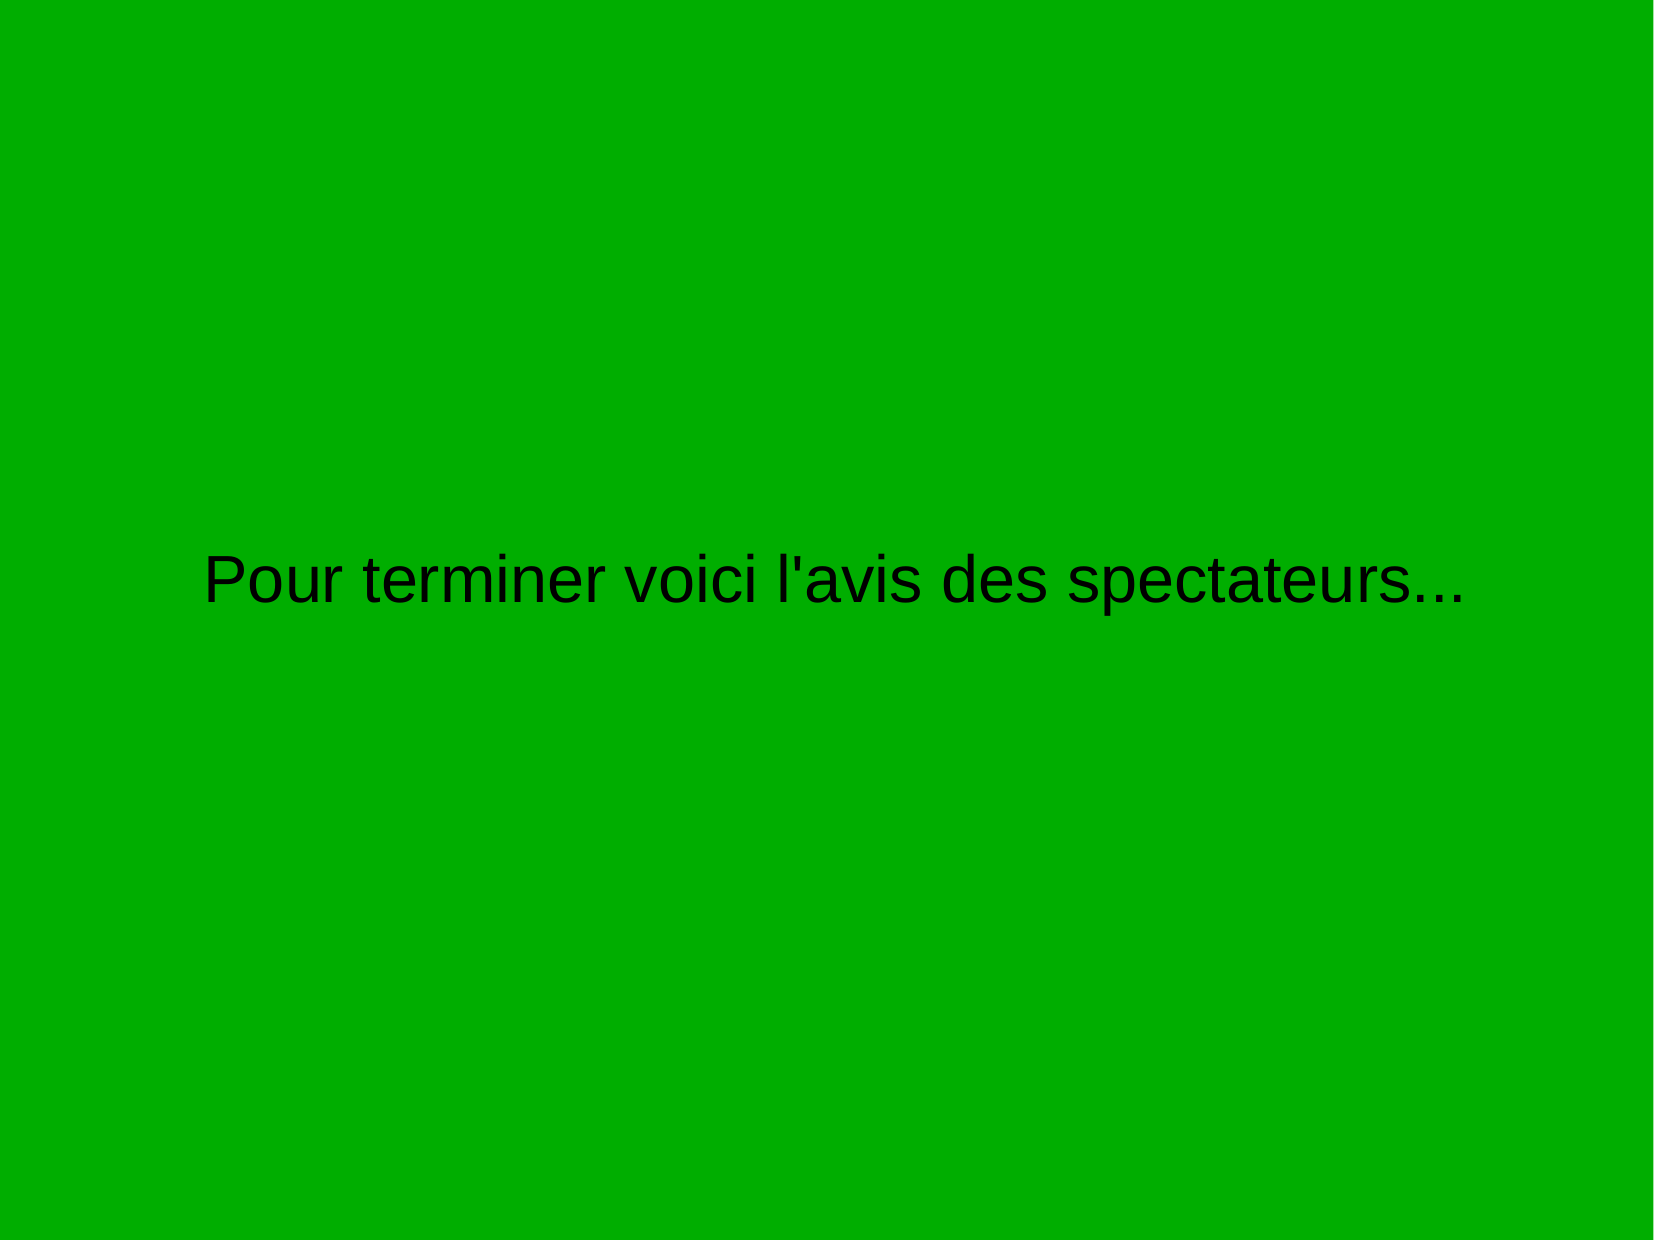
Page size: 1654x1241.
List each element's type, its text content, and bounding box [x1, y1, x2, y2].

subtitle Pour terminer voici l'avis des spectateurs... [82, 49, 1571, 1109]
